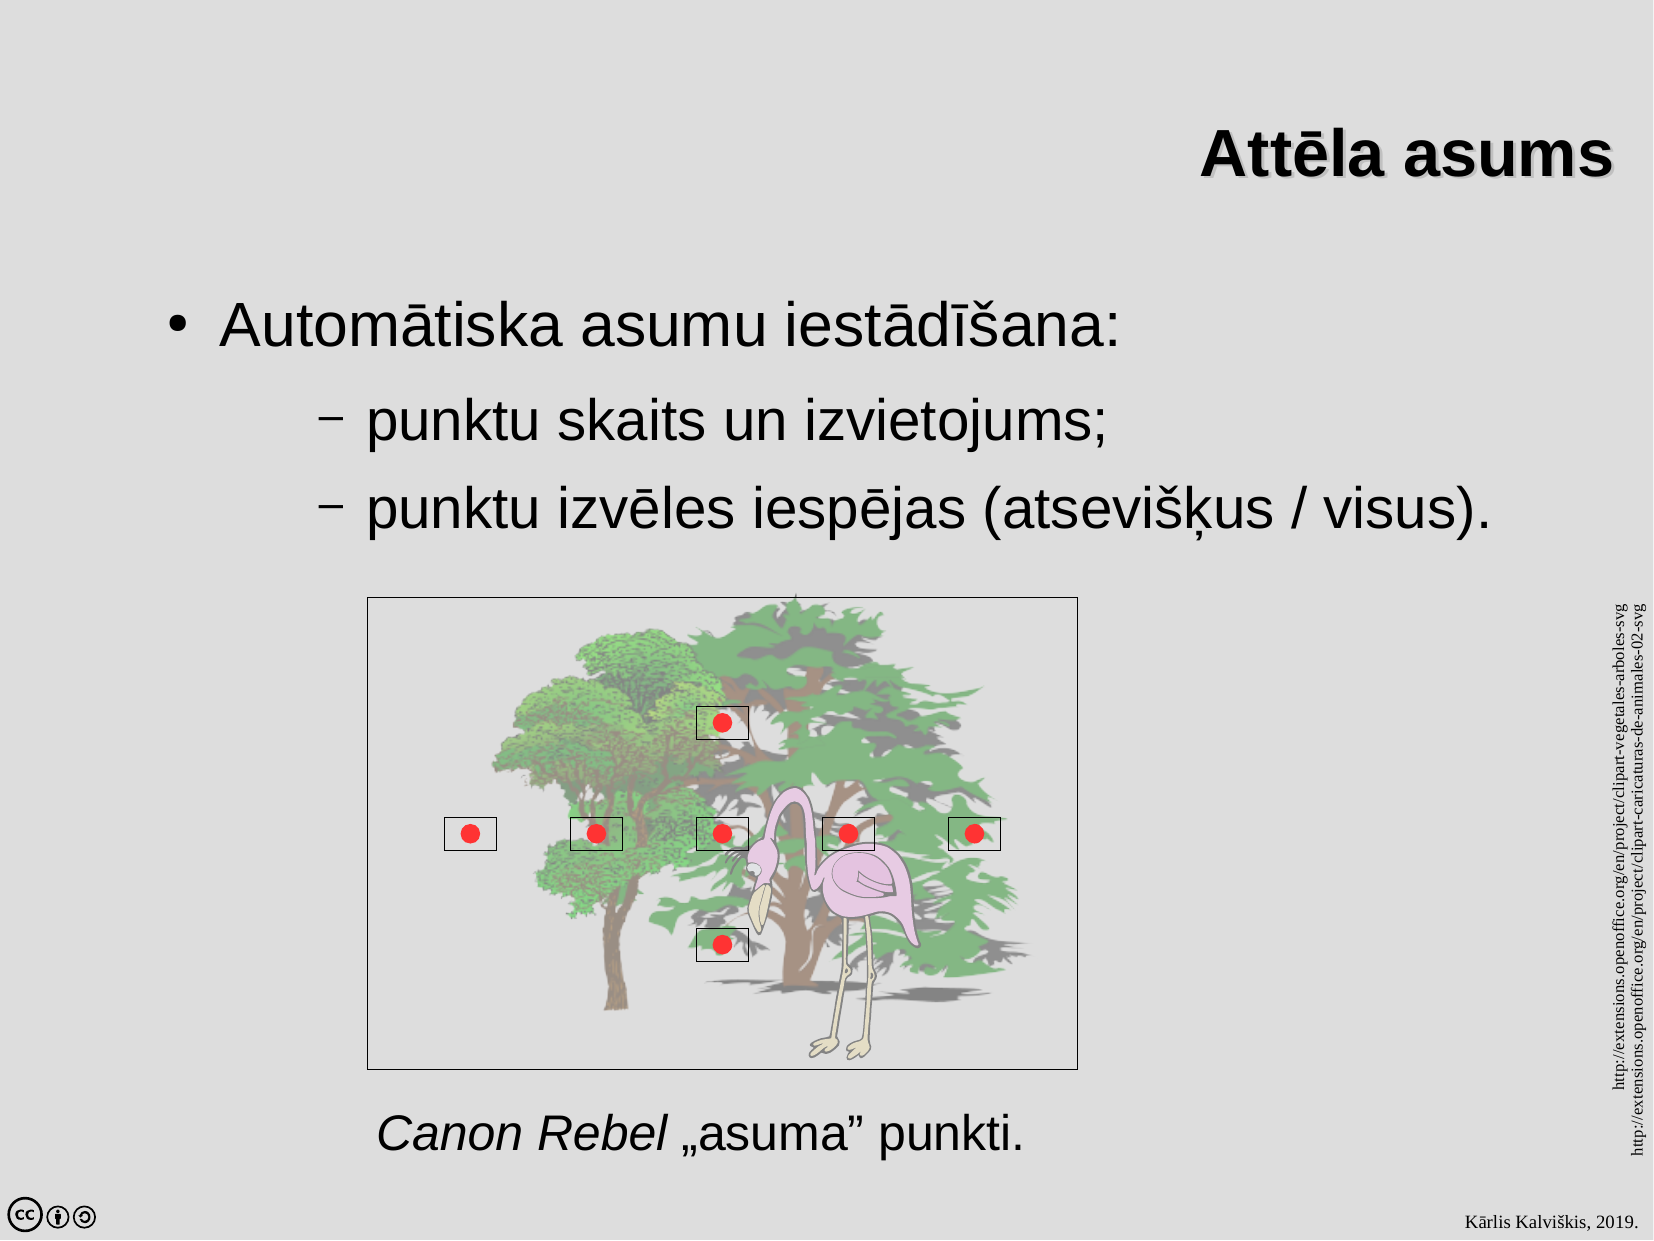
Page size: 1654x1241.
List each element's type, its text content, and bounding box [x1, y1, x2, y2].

text_box http://extensions.openoffice.org/en/project/clipart-vegetales-arboles-svg http://extensions.openoffice.org/en/project/clipart-caricaturas-de-animales-02-svg [1601, 588, 1654, 1172]
text_box [367, 1010, 1078, 1070]
text_box Canon Rebel „asuma” punkti. [361, 1097, 1042, 1169]
title Attēla asums [42, 49, 1615, 257]
list Automātiska asumu iestādīšana: punktu skaits un izvietojums; punktu izvēles iespējas (atsevišķus / visus). [82, 290, 1571, 1010]
